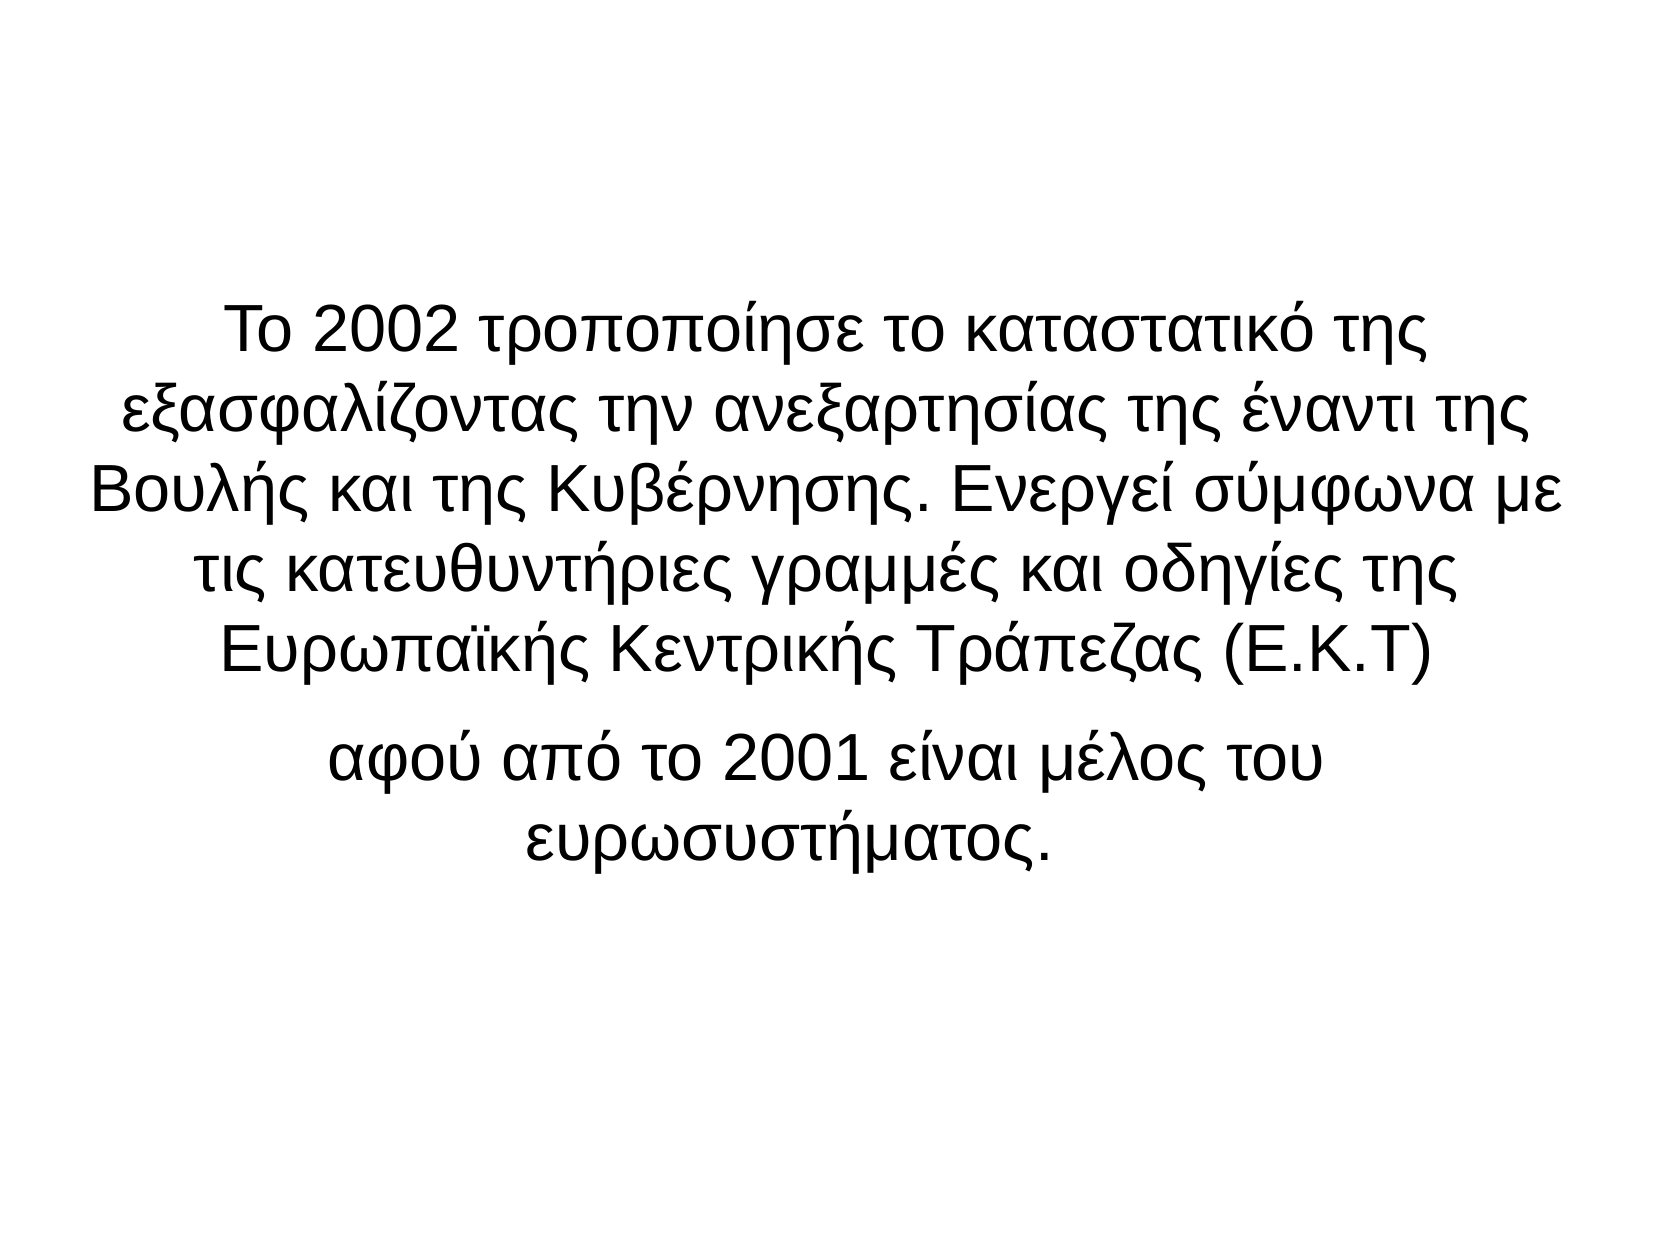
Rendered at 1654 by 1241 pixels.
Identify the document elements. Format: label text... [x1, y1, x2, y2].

subtitle Το 2002 τροποποίησε το καταστατικό της εξασφαλίζοντας την ανεξαρτησίας της έναντι της Βουλής και της Κυβέρνησης. Ενεργεί σύμφωνα με τις κατευθυντήριες γραμμές και οδηγίες της Ευρωπαϊκής Κεντρικής Τράπεζας (Ε.Κ.Τ) αφού από το 2001 είναι μέλος του ευρωσυστήματος. [82, 56, 1571, 1102]
